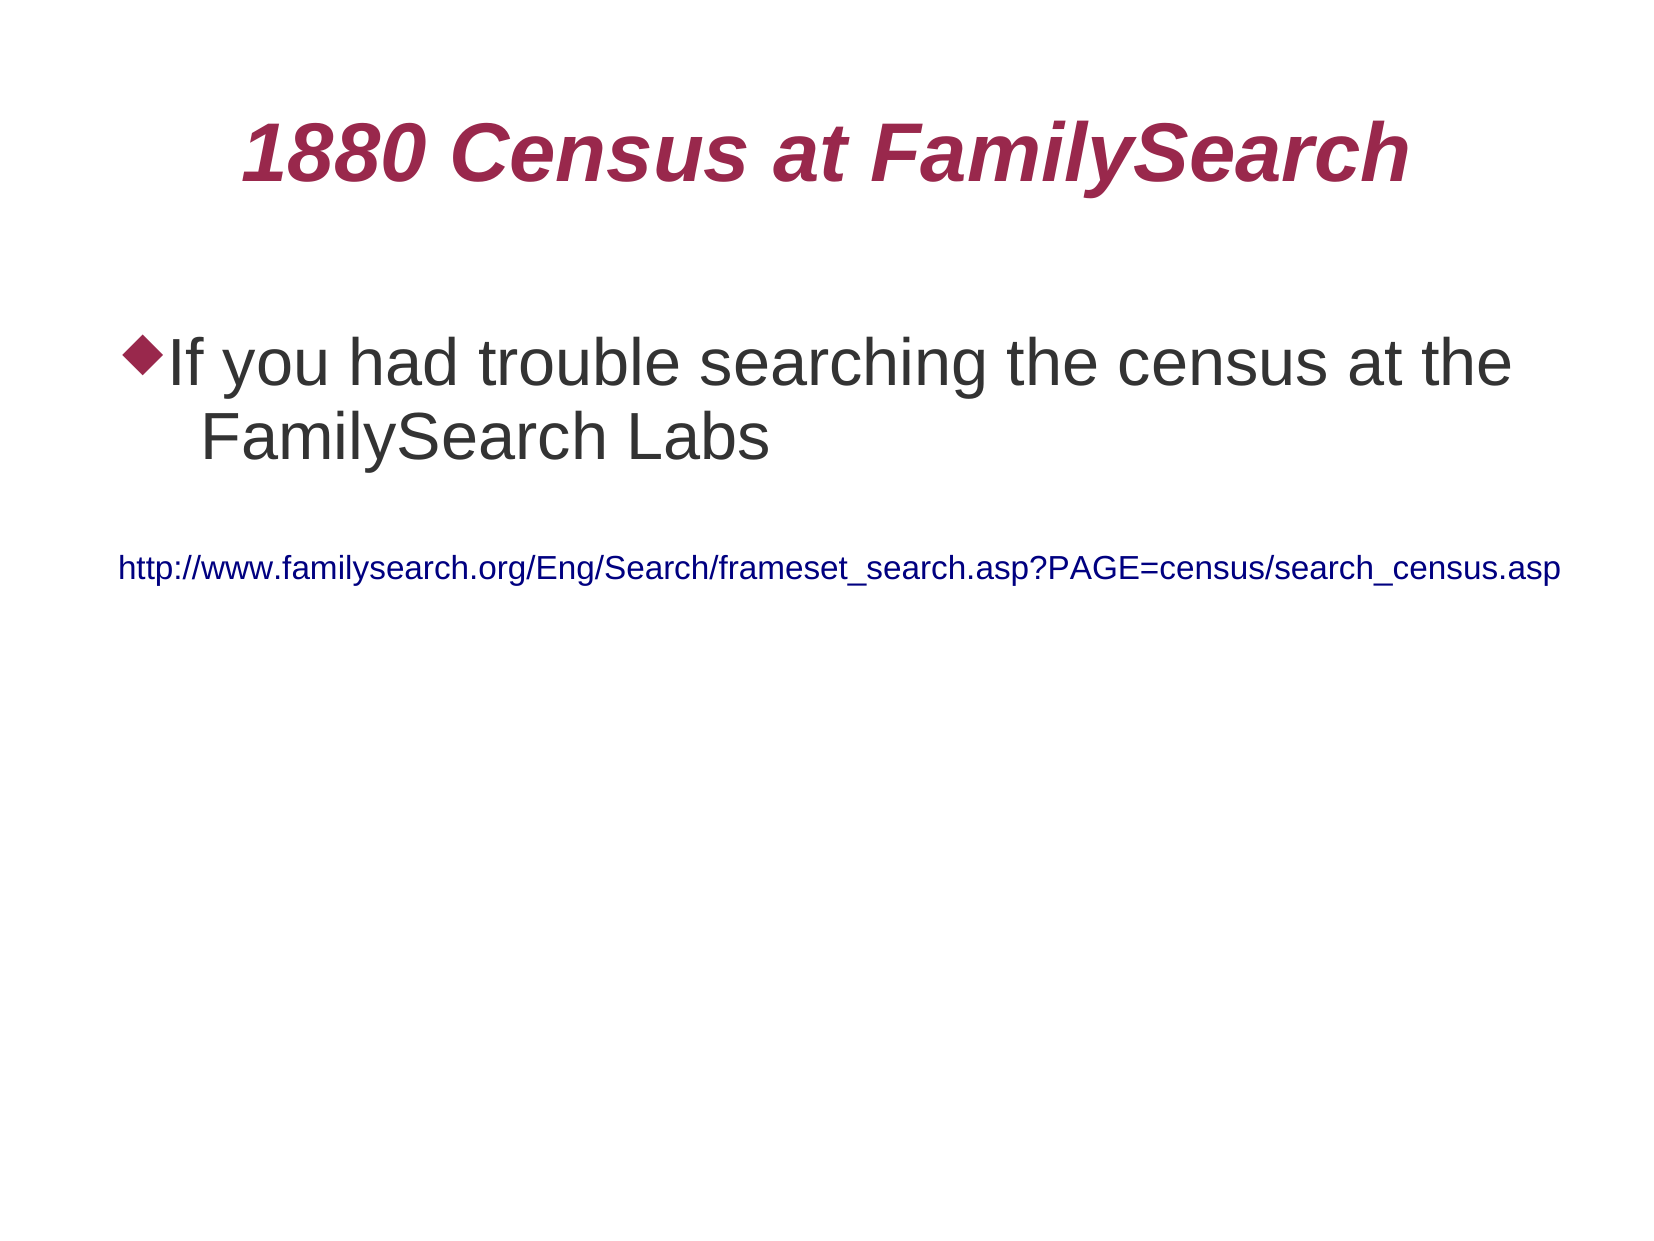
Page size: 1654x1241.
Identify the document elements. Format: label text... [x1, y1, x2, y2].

title 1880 Census at FamilySearch [82, 56, 1571, 250]
list If you had trouble searching the census at the FamilySearch Labs http://www.familysearch.org/Eng/Search/frameset_search.asp?PAGE=census/search_census.asp [118, 324, 1571, 990]
